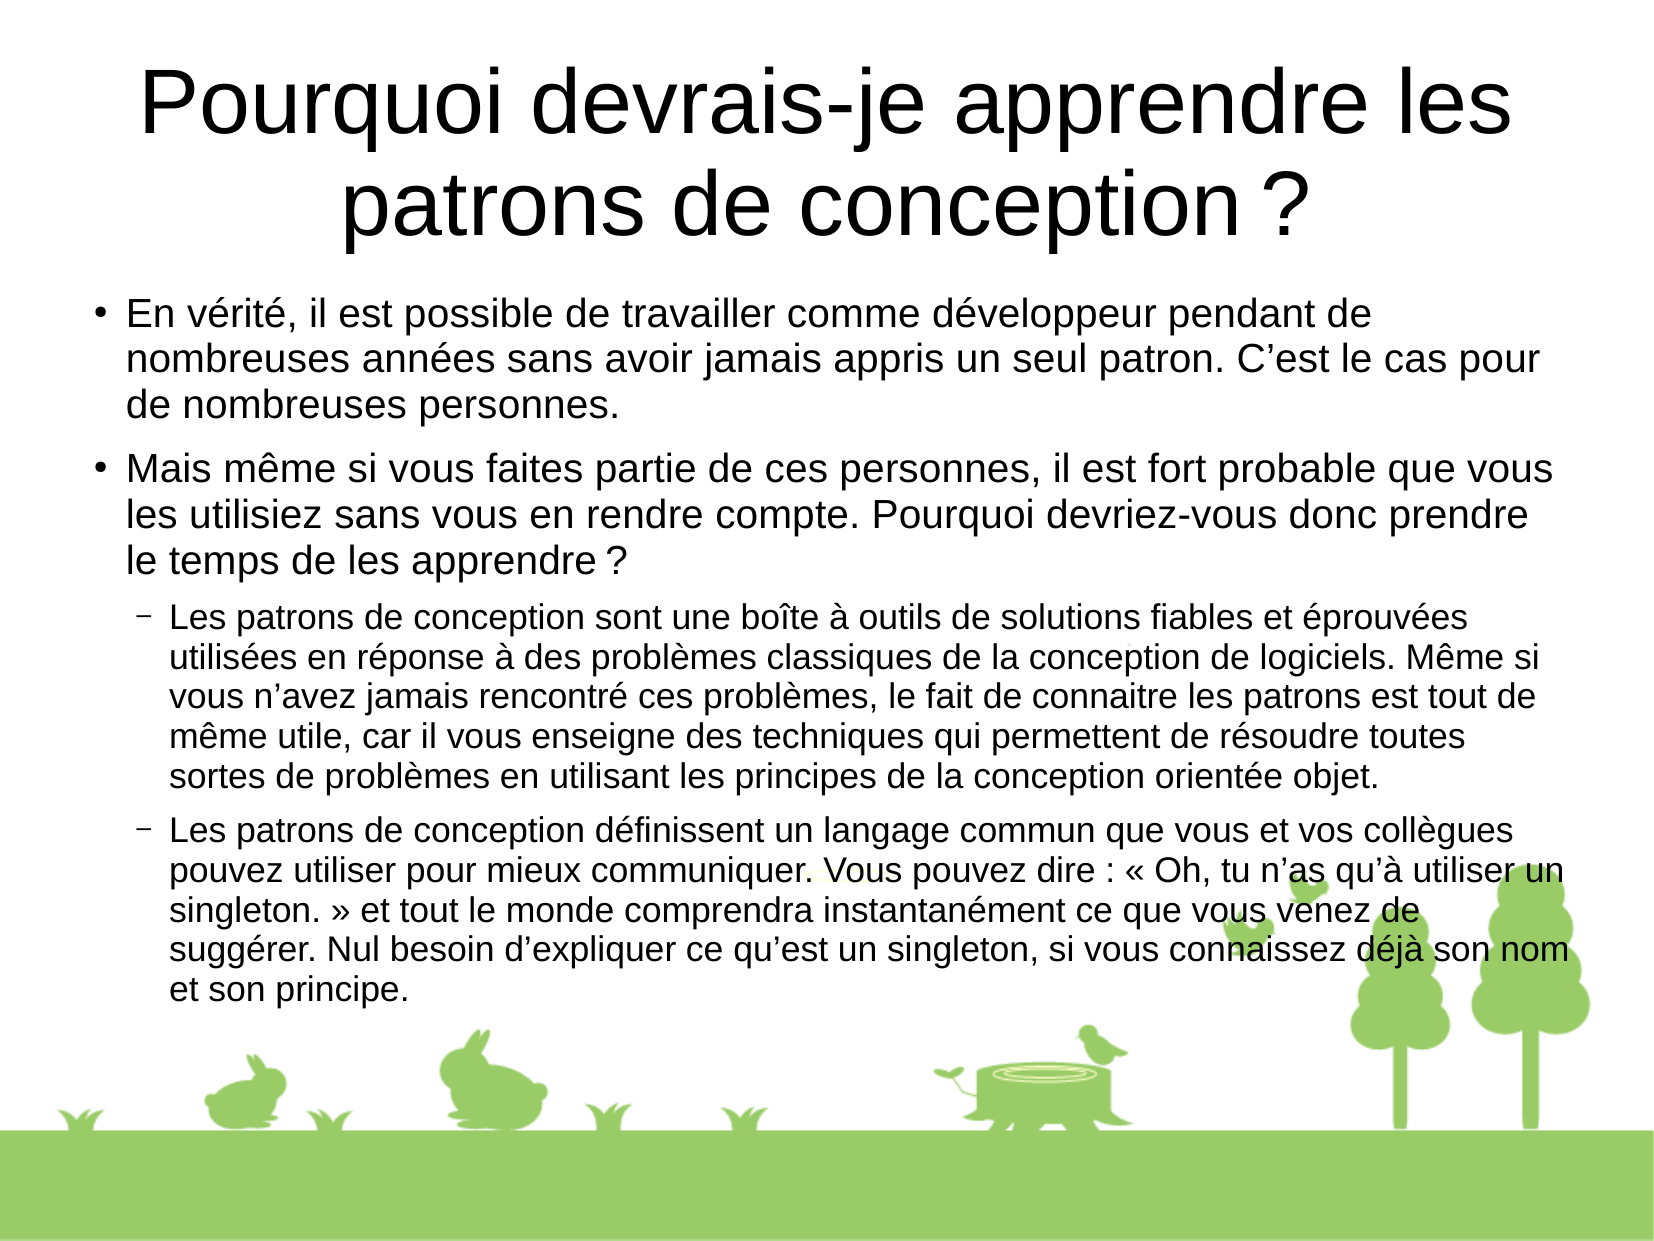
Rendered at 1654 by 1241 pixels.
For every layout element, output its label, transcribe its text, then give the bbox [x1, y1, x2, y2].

list En vérité, il est possible de travailler comme développeur pendant de nombreuses années sans avoir jamais appris un seul patron. C’est le cas pour de nombreuses personnes. Mais même si vous faites partie de ces personnes, il est fort probable que vous les utilisiez sans vous en rendre compte. Pourquoi devriez-vous donc prendre le temps de les apprendre ? Les patrons de conception sont une boîte à outils de solutions fiables et éprouvées utilisées en réponse à des problèmes classiques de la conception de logiciels. Même si vous n’avez jamais rencontré ces problèmes, le fait de connaitre les patrons est tout de même utile, car il vous enseigne des techniques qui permettent de résoudre toutes sortes de problèmes en utilisant les principes de la conception orientée objet. Les patrons de conception définissent un langage commun que vous et vos collègues pouvez utiliser pour mieux communiquer. Vous pouvez dire : « Oh, tu n’as qu’à utiliser un singleton. » et tout le monde comprendra instantanément ce que vous venez de suggérer. Nul besoin d’expliquer ce qu’est un singleton, si vous connaissez déjà son nom et son principe. [82, 290, 1571, 1010]
title Pourquoi devrais-je apprendre les patrons de conception ? [82, 49, 1571, 257]
picture [0, 0, 1654, 1241]
